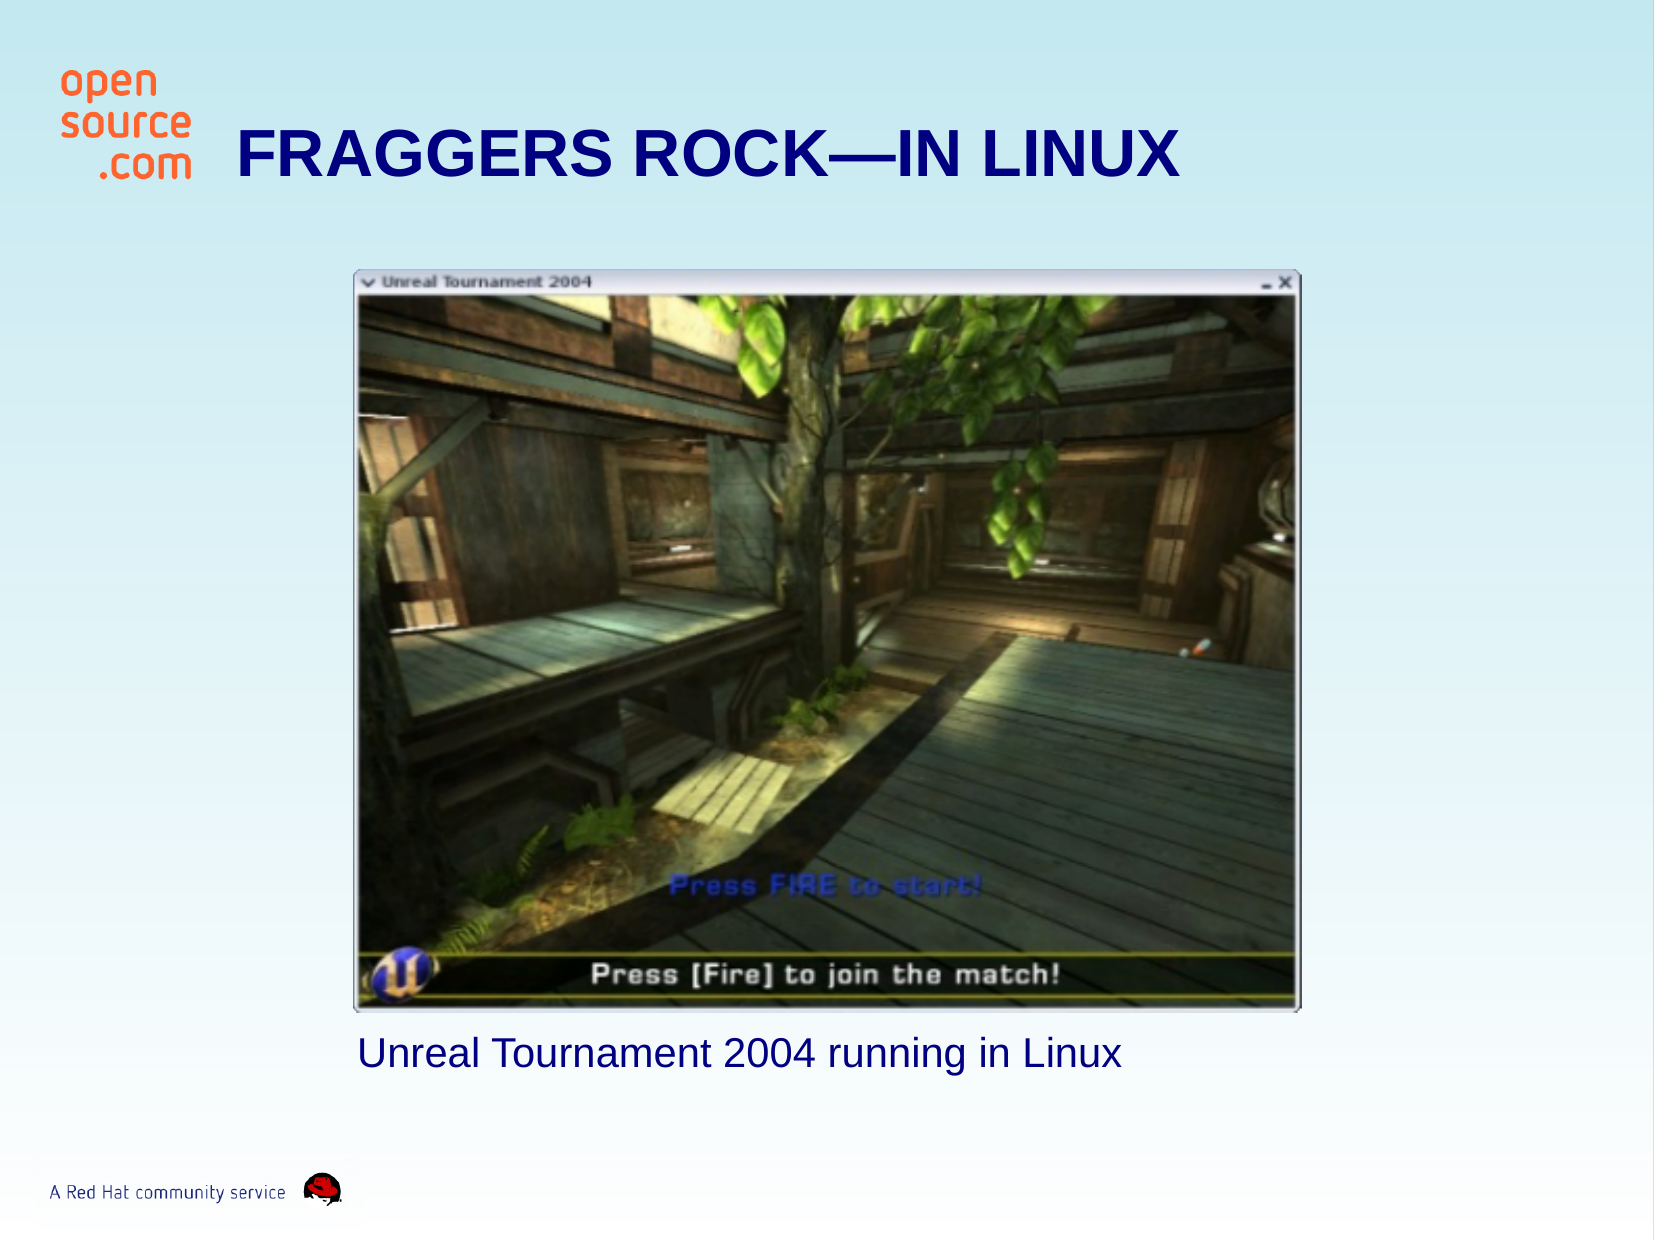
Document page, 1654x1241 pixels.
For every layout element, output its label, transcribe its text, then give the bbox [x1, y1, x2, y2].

picture [0, 0, 1654, 1241]
list Unreal Tournament 2004 running in Linux [286, 1030, 1654, 1241]
title FRAGGERS ROCK—IN LINUX [236, 49, 1654, 257]
